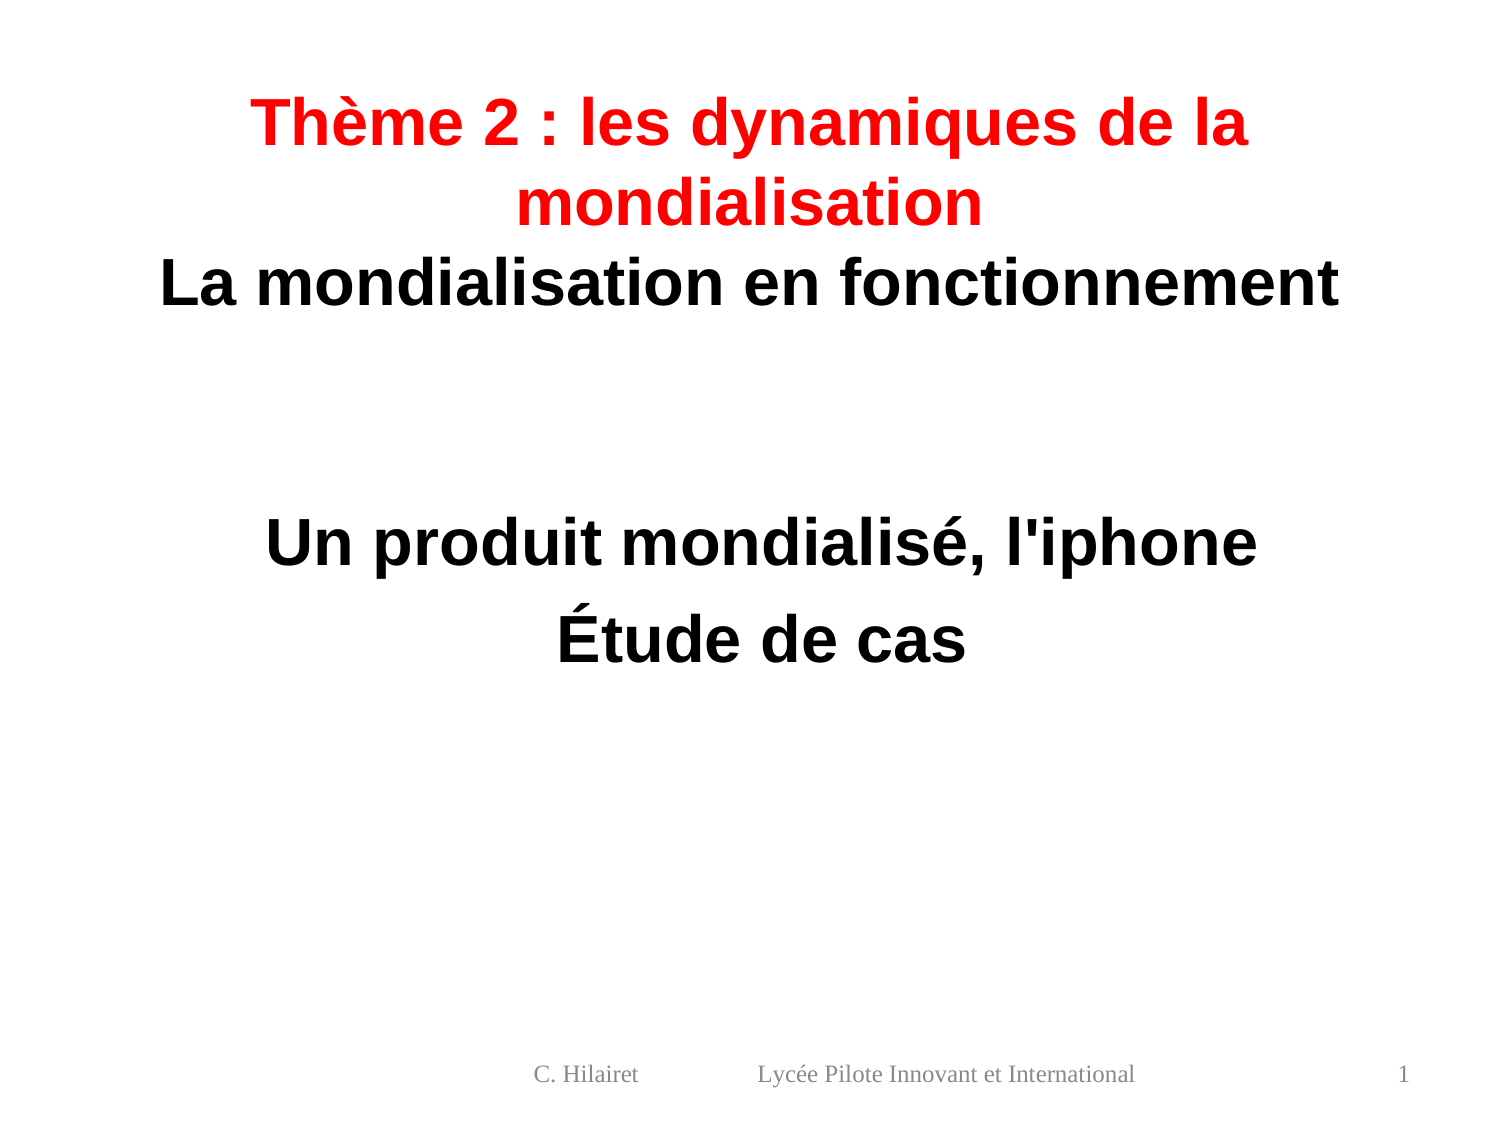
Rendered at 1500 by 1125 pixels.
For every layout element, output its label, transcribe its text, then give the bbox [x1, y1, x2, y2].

text_box Un produit mondialisé, l'iphone Étude de cas [237, 491, 1288, 780]
text_box <numéro> [1158, 1042, 1426, 1103]
title Thème 2 : les dynamiques de la mondialisation La mondialisation en fonctionnement [35, 71, 1465, 437]
text_box C. Hilairet Lycée Pilote Innovant et International [512, 1042, 1158, 1103]
